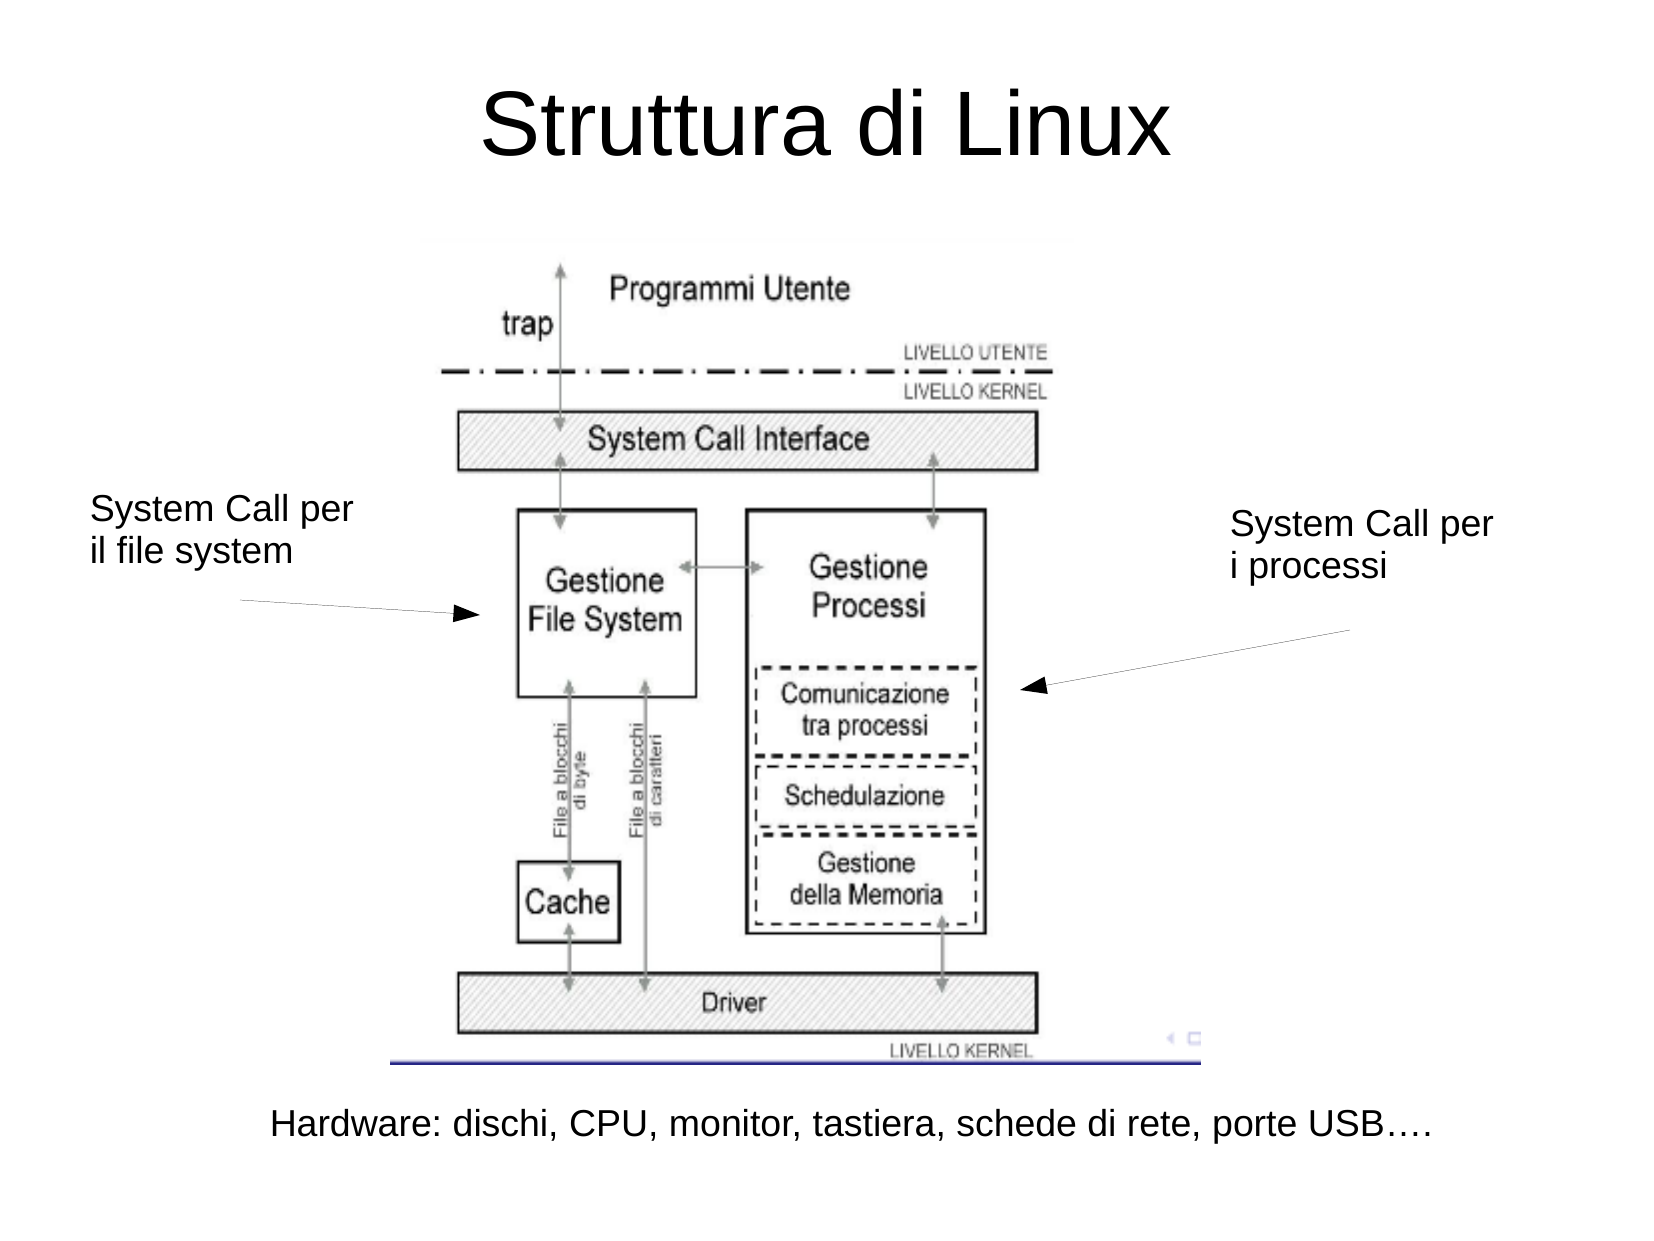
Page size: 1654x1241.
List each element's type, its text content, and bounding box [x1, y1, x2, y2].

picture [390, 226, 1201, 1066]
title Struttura di Linux [82, 19, 1571, 227]
text_box Hardware: dischi, CPU, monitor, tastiera, schede di rete, porte USB…. [255, 1095, 1501, 1152]
text_box System Call per i processi [1215, 495, 1516, 594]
text_box System Call per il file system [75, 480, 391, 579]
